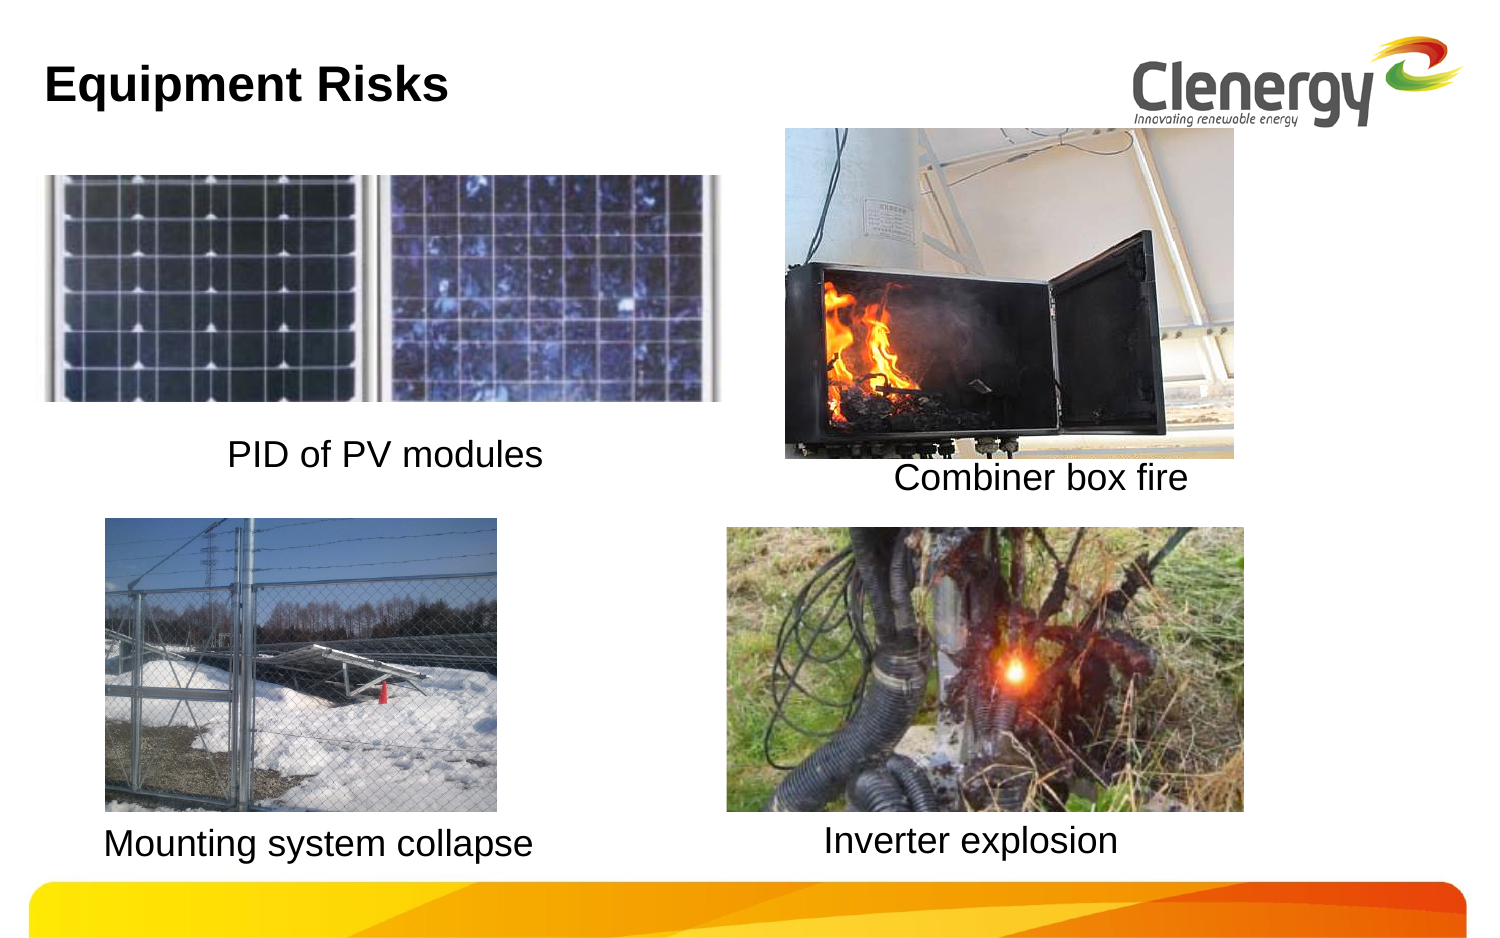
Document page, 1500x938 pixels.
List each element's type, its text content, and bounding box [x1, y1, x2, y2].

text_box Combiner box fire [878, 445, 1454, 506]
picture [0, 0, 1500, 938]
text_box Mounting system collapse [88, 811, 656, 872]
text_box Equipment Risks [29, 43, 1176, 199]
text_box Inverter explosion [808, 808, 1325, 869]
text_box PID of PV modules [212, 421, 751, 483]
